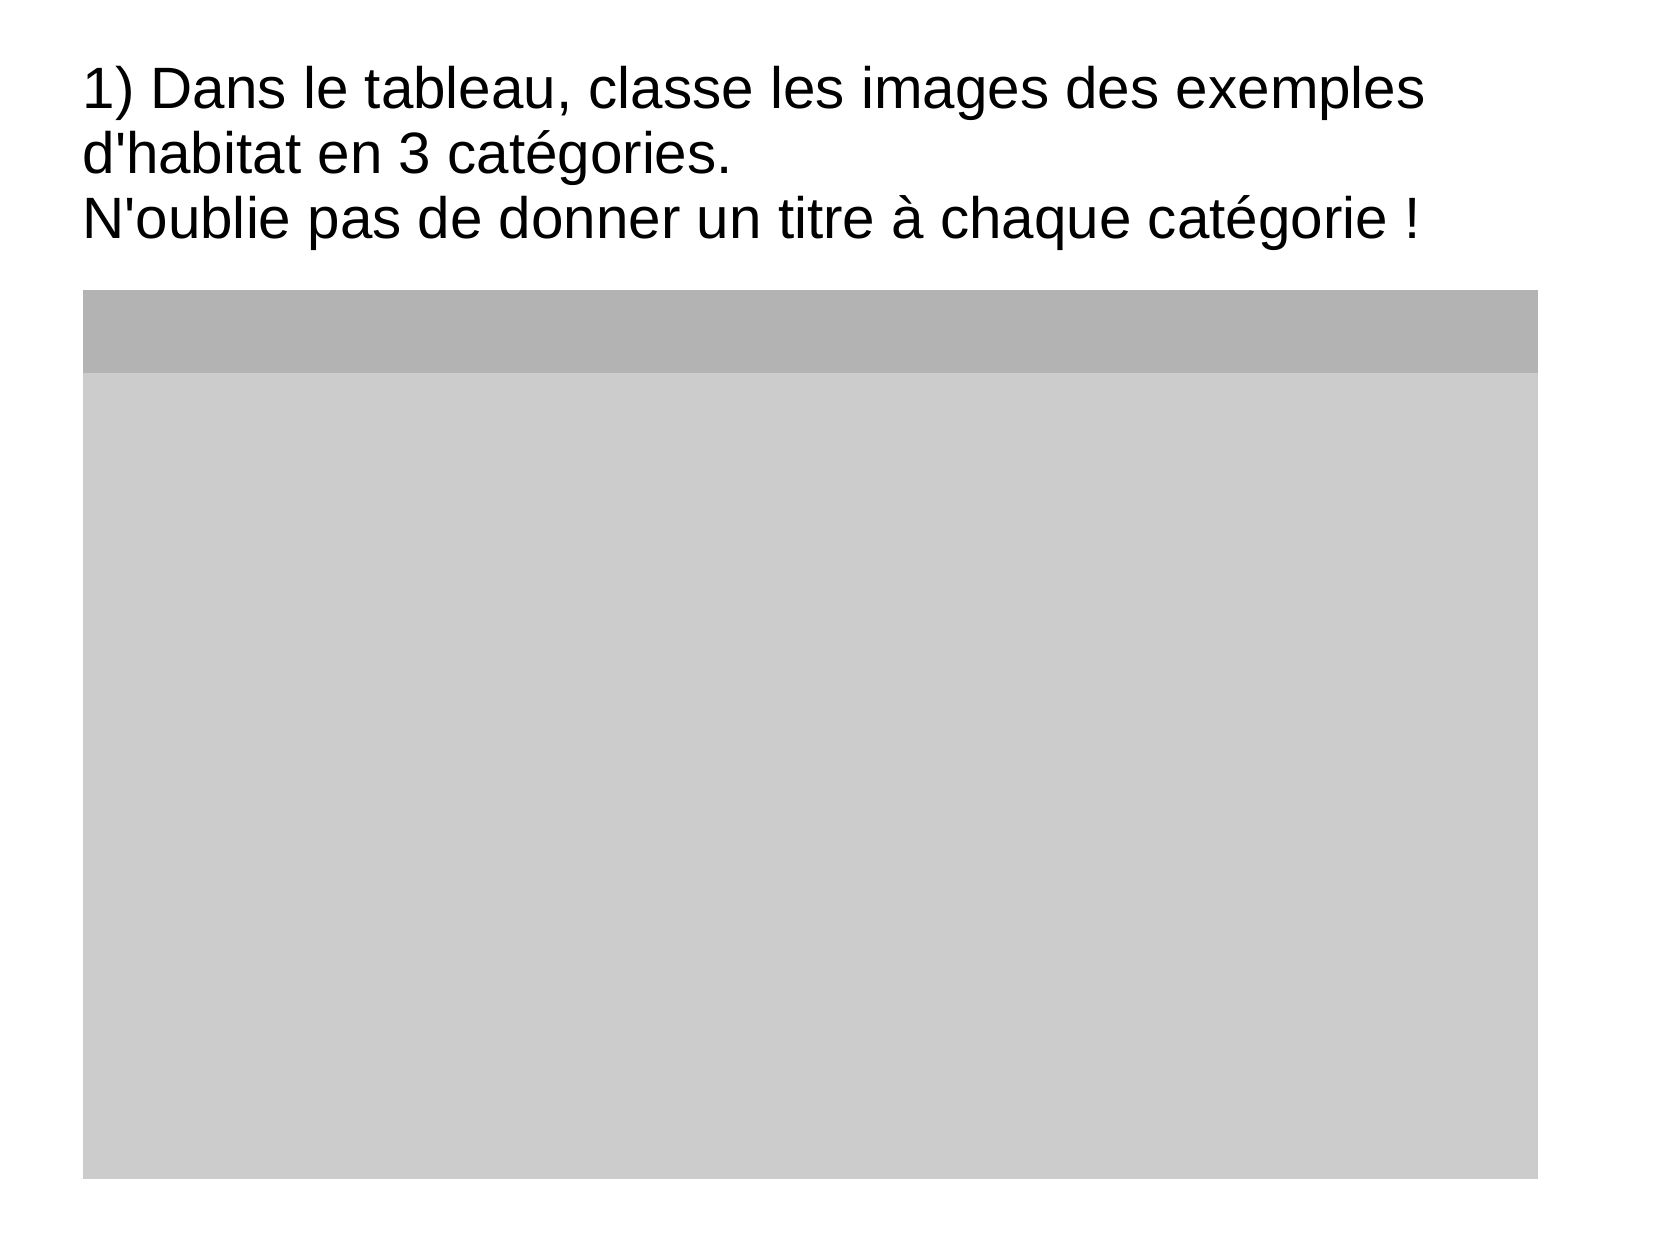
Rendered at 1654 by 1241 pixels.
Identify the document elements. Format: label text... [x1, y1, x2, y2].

table_header [568, 290, 1053, 373]
table_cell [1053, 373, 1538, 1179]
table_header [83, 290, 568, 373]
table_cell [568, 373, 1053, 1179]
table_cell [83, 373, 568, 1179]
table_header [1053, 290, 1538, 373]
title 1) Dans le tableau, classe les images des exemples d'habitat en 3 catégories. N'oublie pas de donner un titre à chaque catégorie ! [82, 49, 1571, 257]
